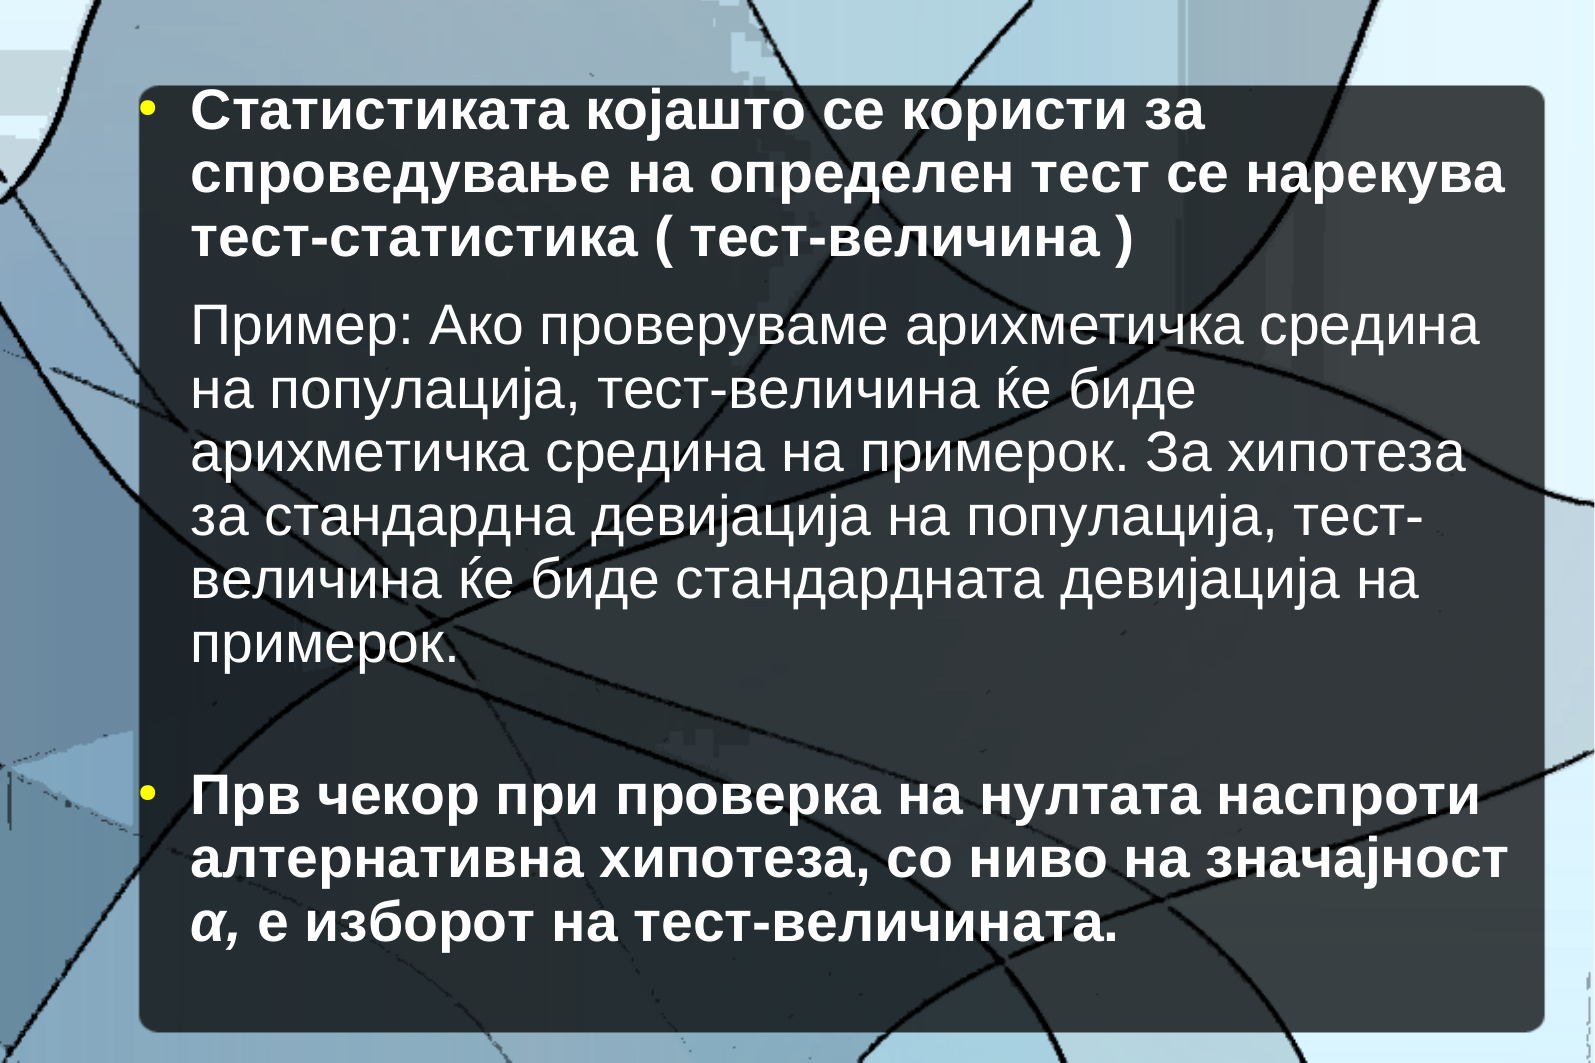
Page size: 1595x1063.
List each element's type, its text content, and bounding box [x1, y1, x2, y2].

list Статистиката којашто се користи за спроведување на определен тест се нарекува тест-статистика ( тест-величина ) Пример: Ако проверуваме арихметичка средина на популација, тест-величина ќе биде арихметичка средина на примерок. За хипотеза за стандардна девијација на популација, тест-величина ќе биде стандардната девијација на примерок. Прв чекор при проверка на нултата наспроти алтернативна хипотеза, со ниво на значајност α, е изборот на тест-величината. [120, 77, 1531, 1050]
picture [0, 0, 1595, 1063]
